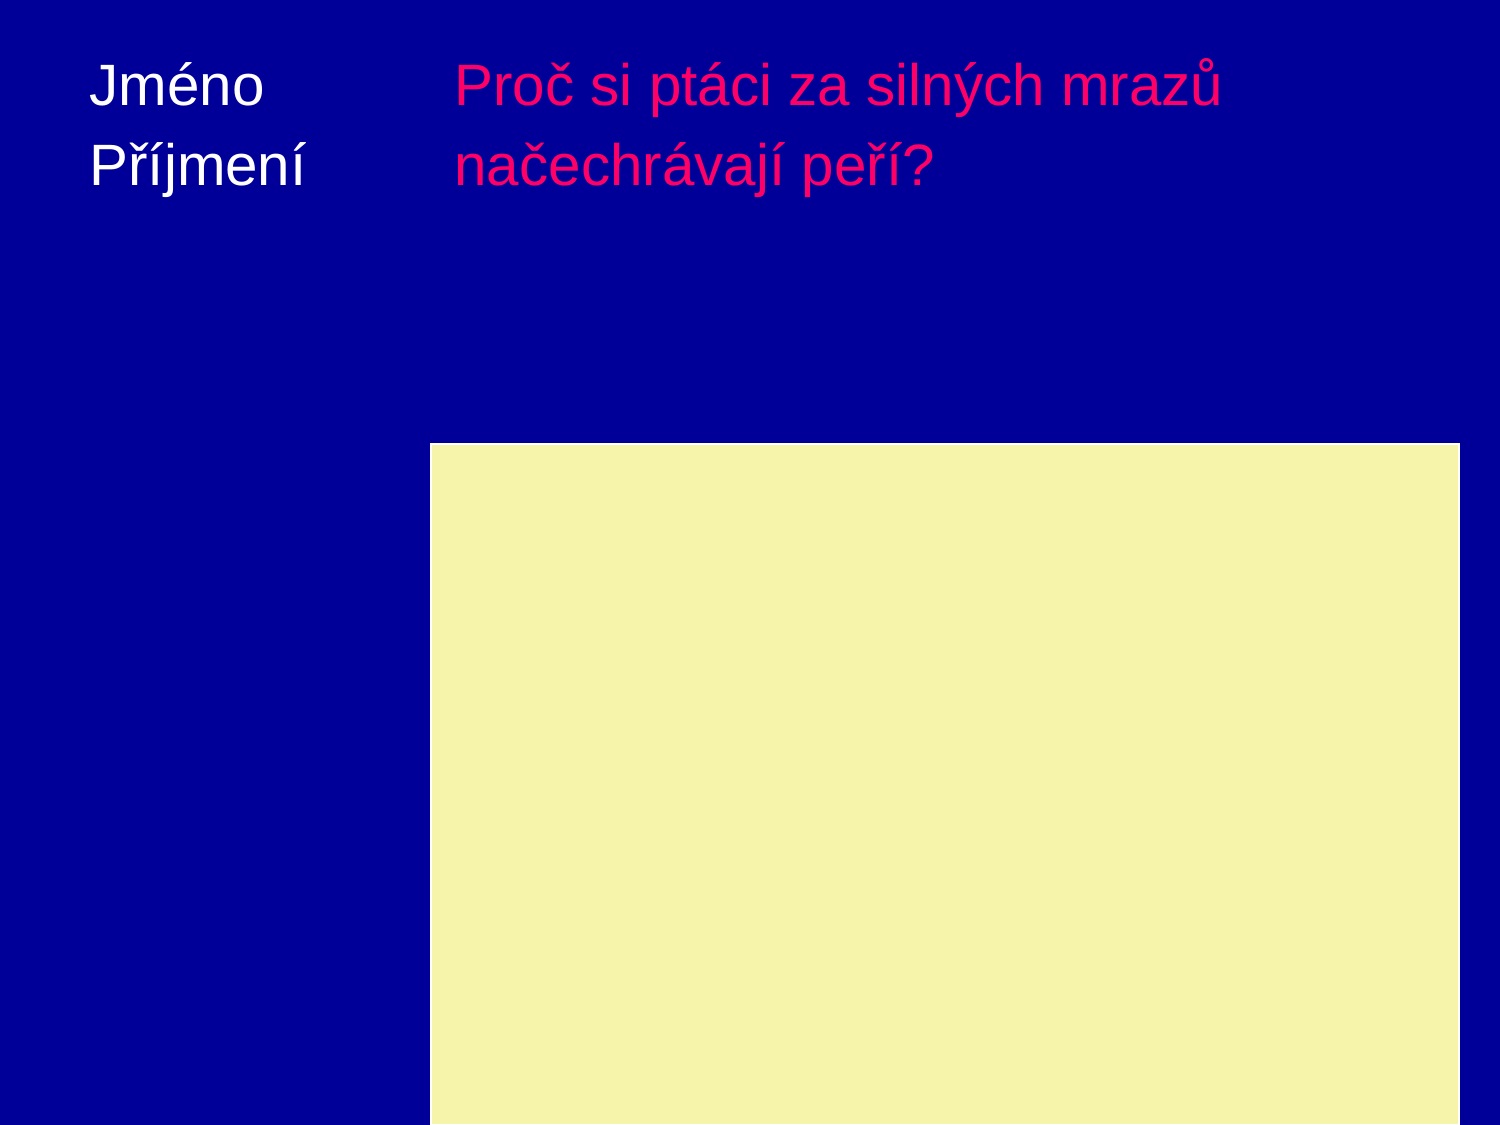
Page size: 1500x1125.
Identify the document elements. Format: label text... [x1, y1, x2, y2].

text_box Jméno Příjmení [75, 45, 440, 525]
text_box [430, 444, 1459, 1125]
text_box Proč si ptáci za silných mrazů načechrávají peří? [440, 45, 1459, 444]
